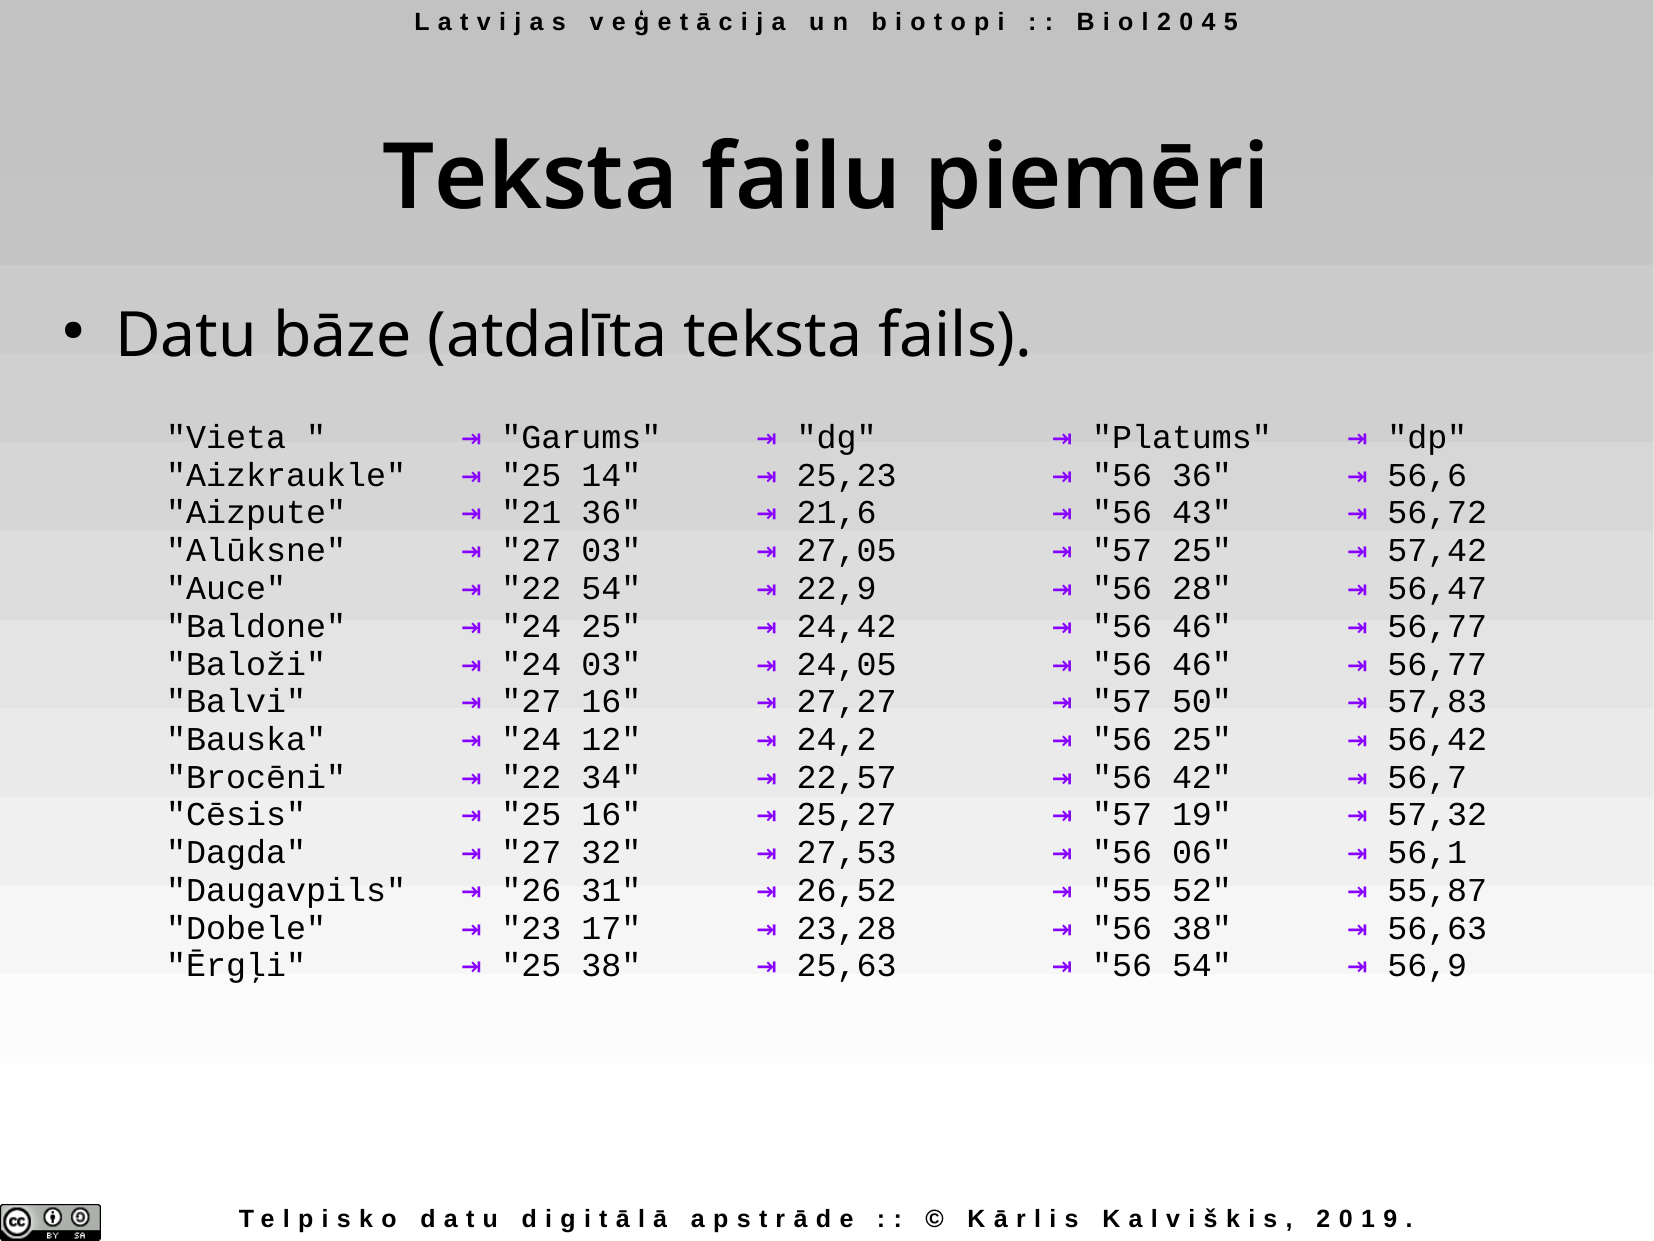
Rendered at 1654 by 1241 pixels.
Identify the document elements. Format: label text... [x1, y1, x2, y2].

list Datu bāze (atdalīta teksta fails). [44, 289, 1610, 1113]
picture [0, 0, 1654, 1241]
title Teksta failu piemēri [29, 49, 1625, 296]
text_box "Vieta " ⇥ "Garums" ⇥ "dg" ⇥ "Platums" ⇥ "dp" "Aizkraukle" ⇥ "25 14" ⇥ 25,23 ⇥ "56 36" ⇥ 56,6 "Aizpute" ⇥ "21 36" ⇥ 21,6 ⇥ "56 43" ⇥ 56,72 "Alūksne" ⇥ "27 03" ⇥ 27,05 ⇥ "57 25" ⇥ 57,42 "Auce" ⇥ "22 54" ⇥ 22,9 ⇥ "56 28" ⇥ 56,47 "Baldone" ⇥ "24 25" ⇥ 24,42 ⇥ "56 46" ⇥ 56,77 "Baloži" ⇥ "24 03" ⇥ 24,05 ⇥ "56 46" ⇥ 56,77 "Balvi" ⇥ "27 16" ⇥ 27,27 ⇥ "57 50" ⇥ 57,83 "Bauska" ⇥ "24 12" ⇥ 24,2 ⇥ "56 25" ⇥ 56,42 "Brocēni" ⇥ "22 34" ⇥ 22,57 ⇥ "56 42" ⇥ 56,7 "Cēsis" ⇥ "25 16" ⇥ 25,27 ⇥ "57 19" ⇥ 57,32 "Dagda" ⇥ "27 32" ⇥ 27,53 ⇥ "56 06" ⇥ 56,1 "Daugavpils" ⇥ "26 31" ⇥ 26,52 ⇥ "55 52" ⇥ 55,87 "Dobele" ⇥ "23 17" ⇥ 23,28 ⇥ "56 38" ⇥ 56,63 "Ērgļi" ⇥ "25 38" ⇥ 25,63 ⇥ "56 54" ⇥ 56,9 [103, 413, 1551, 1167]
